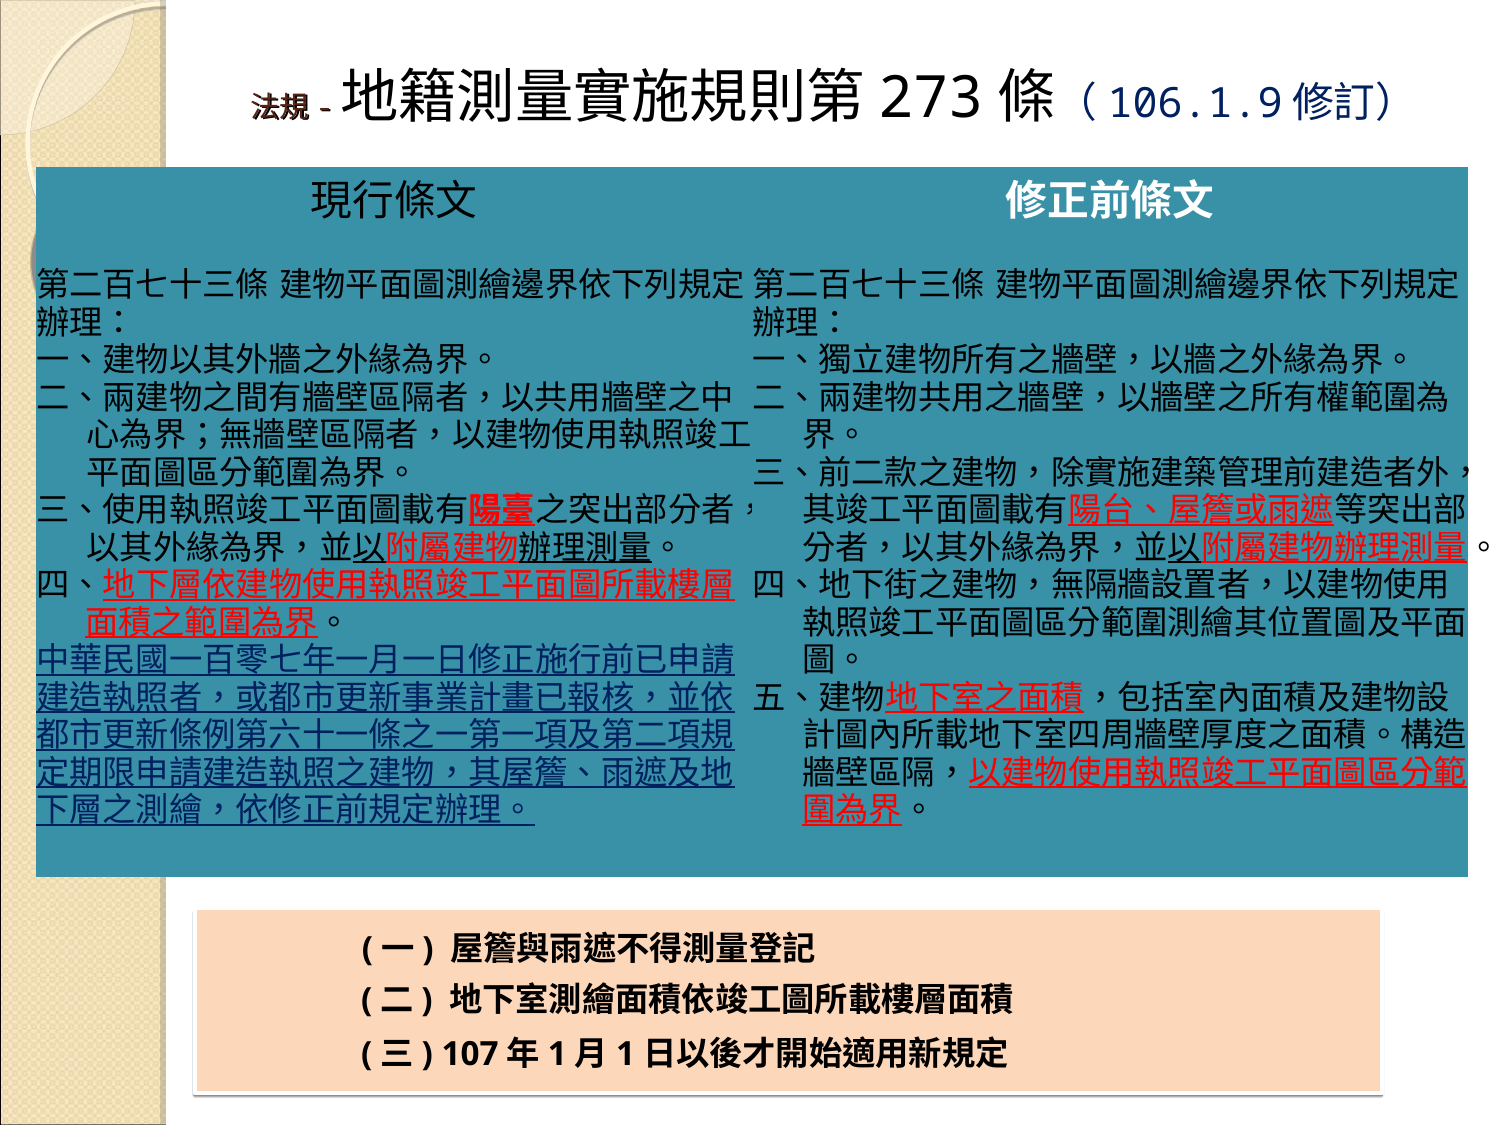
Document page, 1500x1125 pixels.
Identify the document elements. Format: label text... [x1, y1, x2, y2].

text_box (三) 107年1月1日以後才開始適用新規定 [346, 1024, 1044, 1081]
title 法規-地籍測量實施規則第273條（106.1.9修訂） [235, 45, 1466, 167]
list [194, 877, 1466, 1001]
text_box [195, 908, 1382, 1093]
text_box (二) 地下室測繪面積依竣工圖所載樓層面積 [346, 970, 1044, 1024]
table_header 現行條文 [36, 167, 752, 267]
text_box (一) 屋簷與雨遮不得測量登記 [346, 919, 836, 970]
table_cell 第二百七十三條 建物平面圖測繪邊界依下列規定辦理： 一、建物以其外牆之外緣為界。 二、兩建物之間有牆壁區隔者，以共用牆壁之中心為界；無牆壁區隔者，以建物使用執照竣工平面圖區分範圍為界。 三、使用執照竣工平面圖載有陽臺之突出部分者，以其外緣為界，並以附屬建物辦理測量。 四、地下層依建物使用執照竣工平面圖所載樓層面積之範圍為界。 中華民國一百零七年一月一日修正施行前已申請建造執照者，或都市更新事業計畫已報核，並依都市更新條例第六十一條之一第一項及第二項規定期限申請建造執照之建物，其屋簷、雨遮及地下層之測繪，依修正前規定辦理。 [36, 267, 752, 877]
table_cell 第二百七十三條 建物平面圖測繪邊界依下列規定辦理： 一、獨立建物所有之牆壁，以牆之外緣為界。 二、兩建物共用之牆壁，以牆壁之所有權範圍為界。 三、前二款之建物，除實施建築管理前建造者外，其竣工平面圖載有陽台、屋簷或雨遮等突出部分者，以其外緣為界，並以附屬建物辦理測量。 四、地下街之建物，無隔牆設置者，以建物使用執照竣工平面圖區分範圍測繪其位置圖及平面圖。 五、建物地下室之面積，包括室內面積及建物設計圖內所載地下室四周牆壁厚度之面積。構造牆壁區隔，以建物使用執照竣工平面圖區分範圍為界。 [752, 267, 1468, 877]
table_header 修正前條文 [752, 167, 1468, 267]
